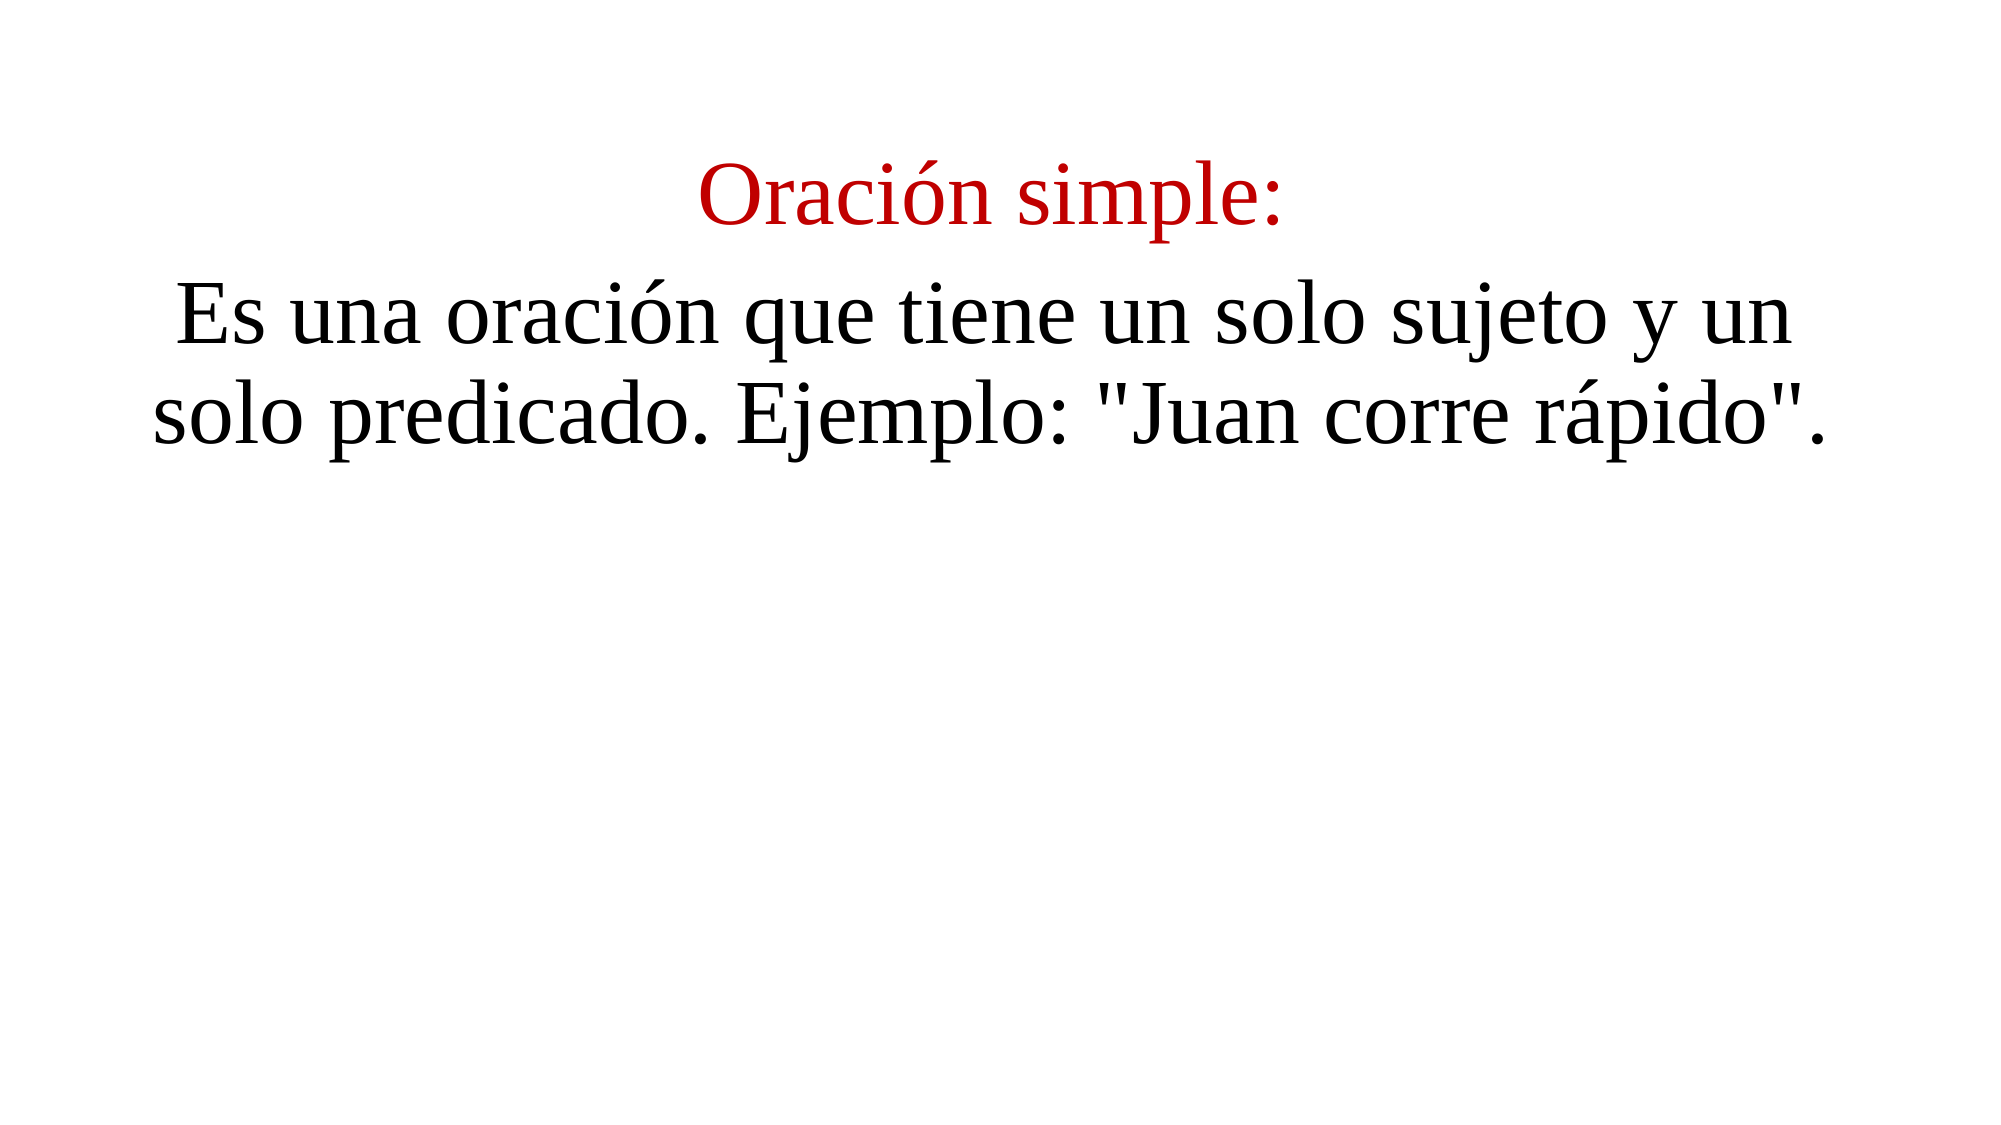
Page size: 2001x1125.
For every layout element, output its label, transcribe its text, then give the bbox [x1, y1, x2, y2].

list Oración simple: Es una oración que tiene un solo sujeto y un solo predicado. Ejemplo: "Juan corre rápido". [137, 137, 1863, 1014]
